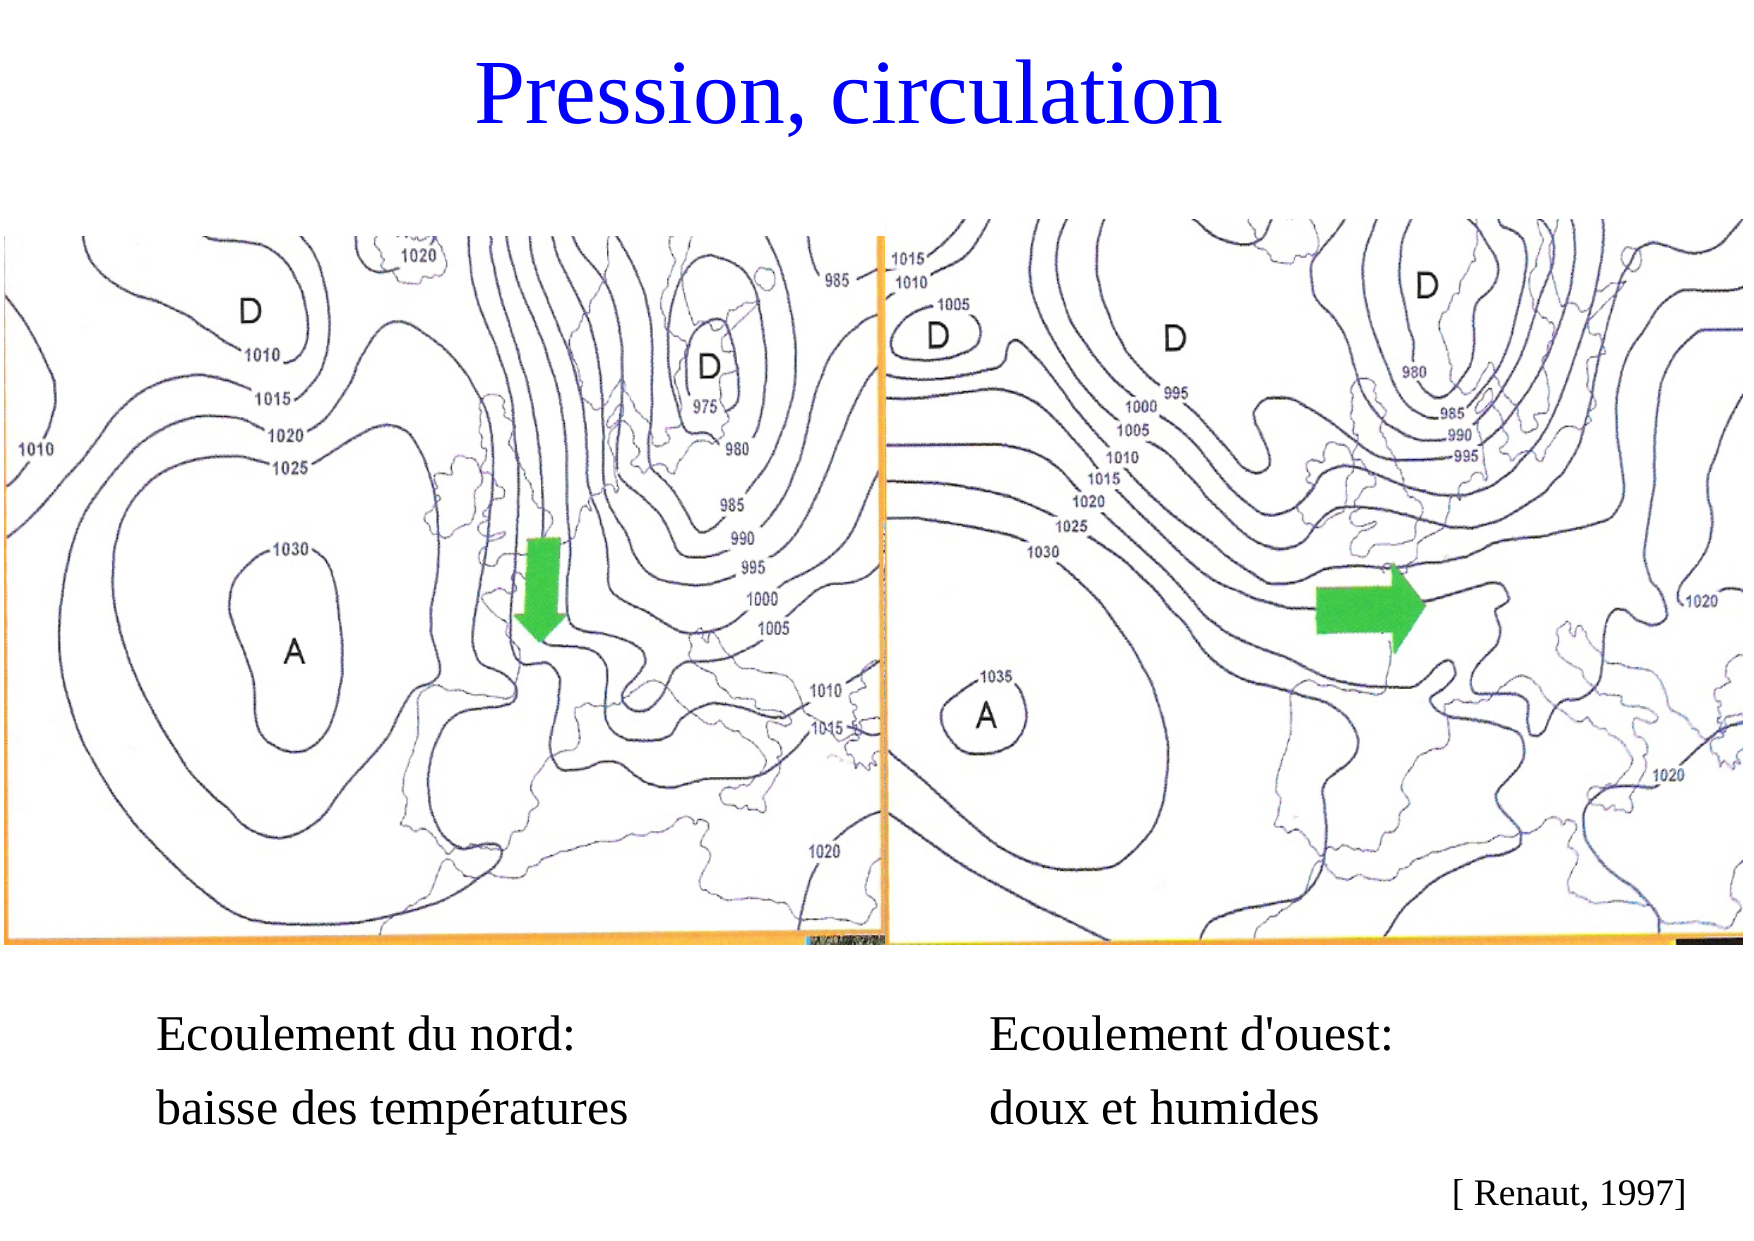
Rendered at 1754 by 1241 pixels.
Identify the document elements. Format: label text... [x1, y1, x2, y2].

picture [4, 219, 1743, 945]
text_box [ Renaut, 1997] [1451, 1172, 1719, 1214]
text_box Ecoulement du nord: baisse des températures [141, 980, 733, 1145]
text_box Ecoulement d'ouest: doux et humides [974, 980, 1566, 1145]
text_box Pression, circulation [104, 7, 1595, 178]
